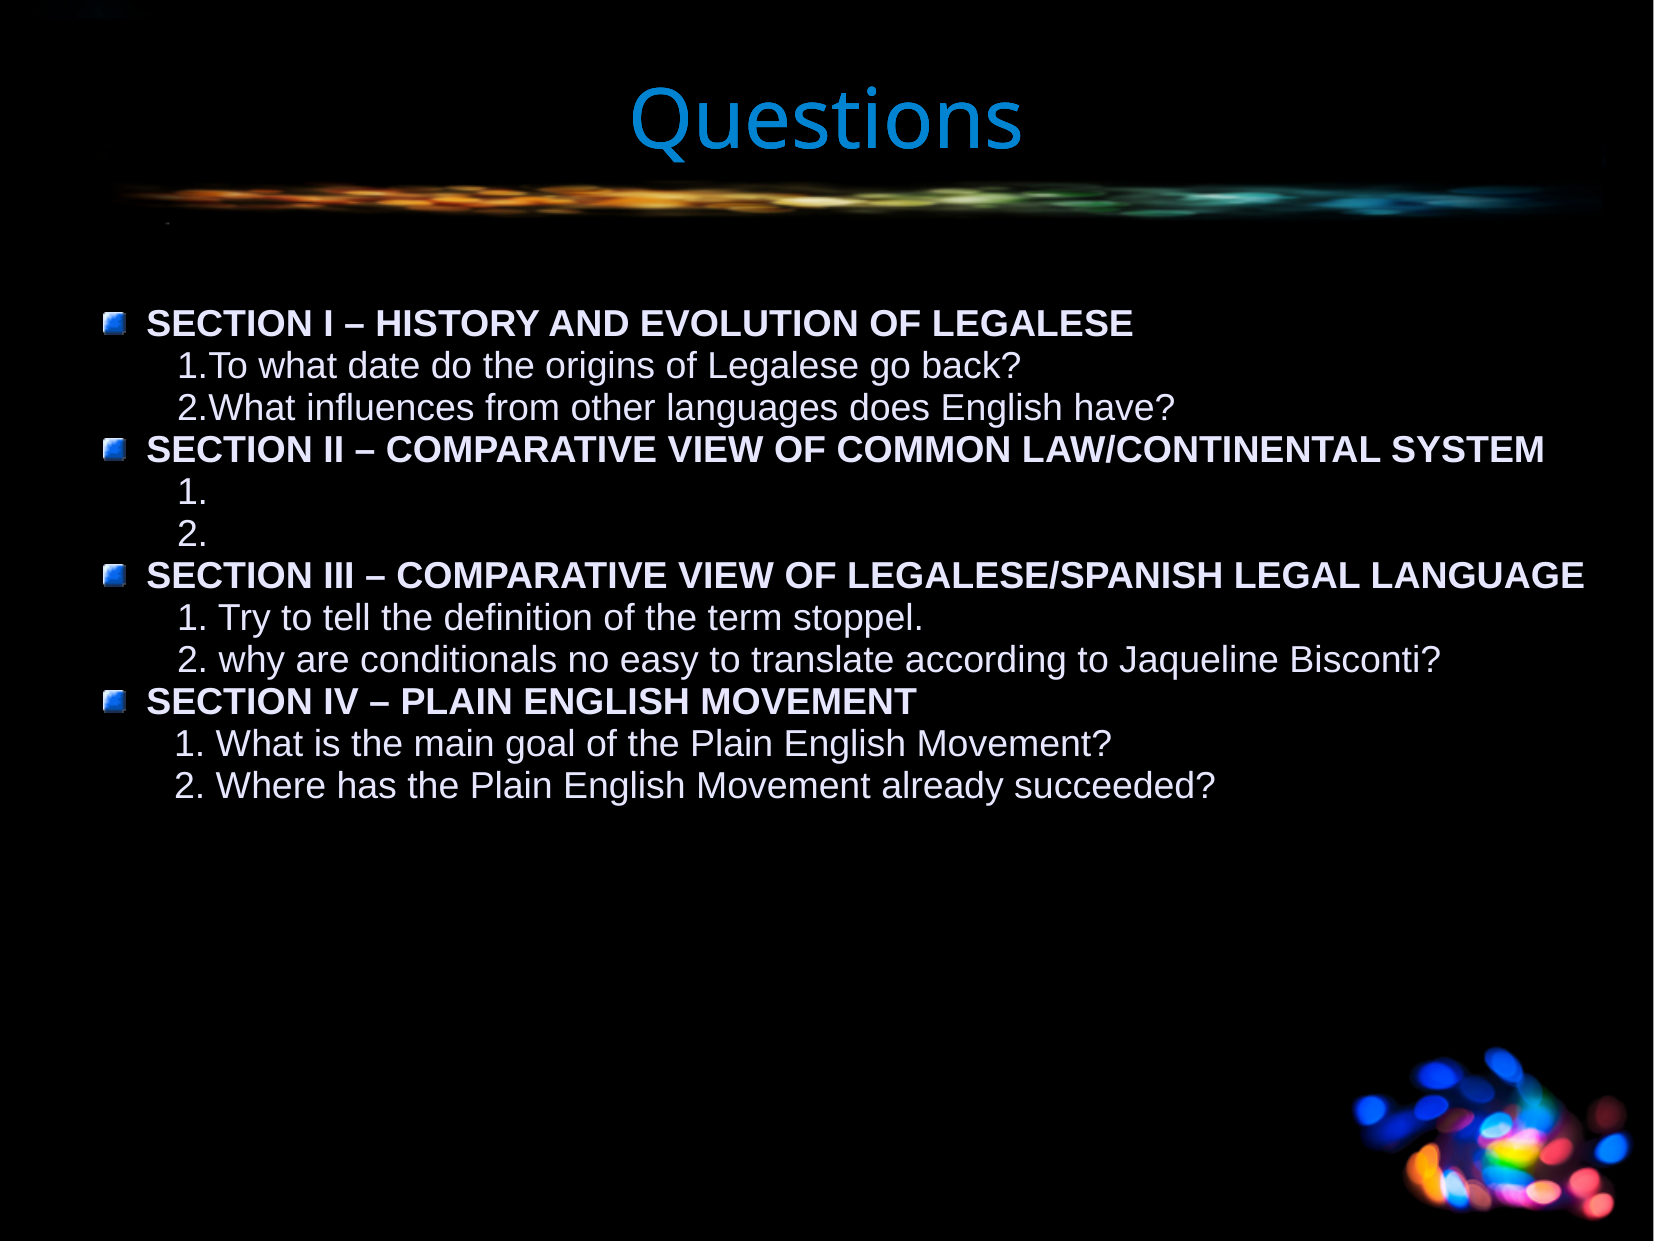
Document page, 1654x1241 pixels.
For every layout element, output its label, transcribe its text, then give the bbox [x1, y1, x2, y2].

picture [0, 0, 1654, 1241]
text_box SECTION I – HISTORY AND EVOLUTION OF LEGALESE 1.To what date do the origins of Legalese go back? 2.What influences from other languages does English have? SECTION II – COMPARATIVE VIEW OF COMMON LAW/CONTINENTAL SYSTEM 1. 2. SECTION III – COMPARATIVE VIEW OF LEGALESE/SPANISH LEGAL LANGUAGE 1. Try to tell the definition of the term stoppel. 2. why are conditionals no easy to translate according to Jaqueline Bisconti? SECTION IV – PLAIN ENGLISH MOVEMENT 1. What is the main goal of the Plain English Movement? 2. Where has the Plain English Movement already succeeded? [88, 295, 1595, 820]
title Questions [82, 19, 1571, 212]
